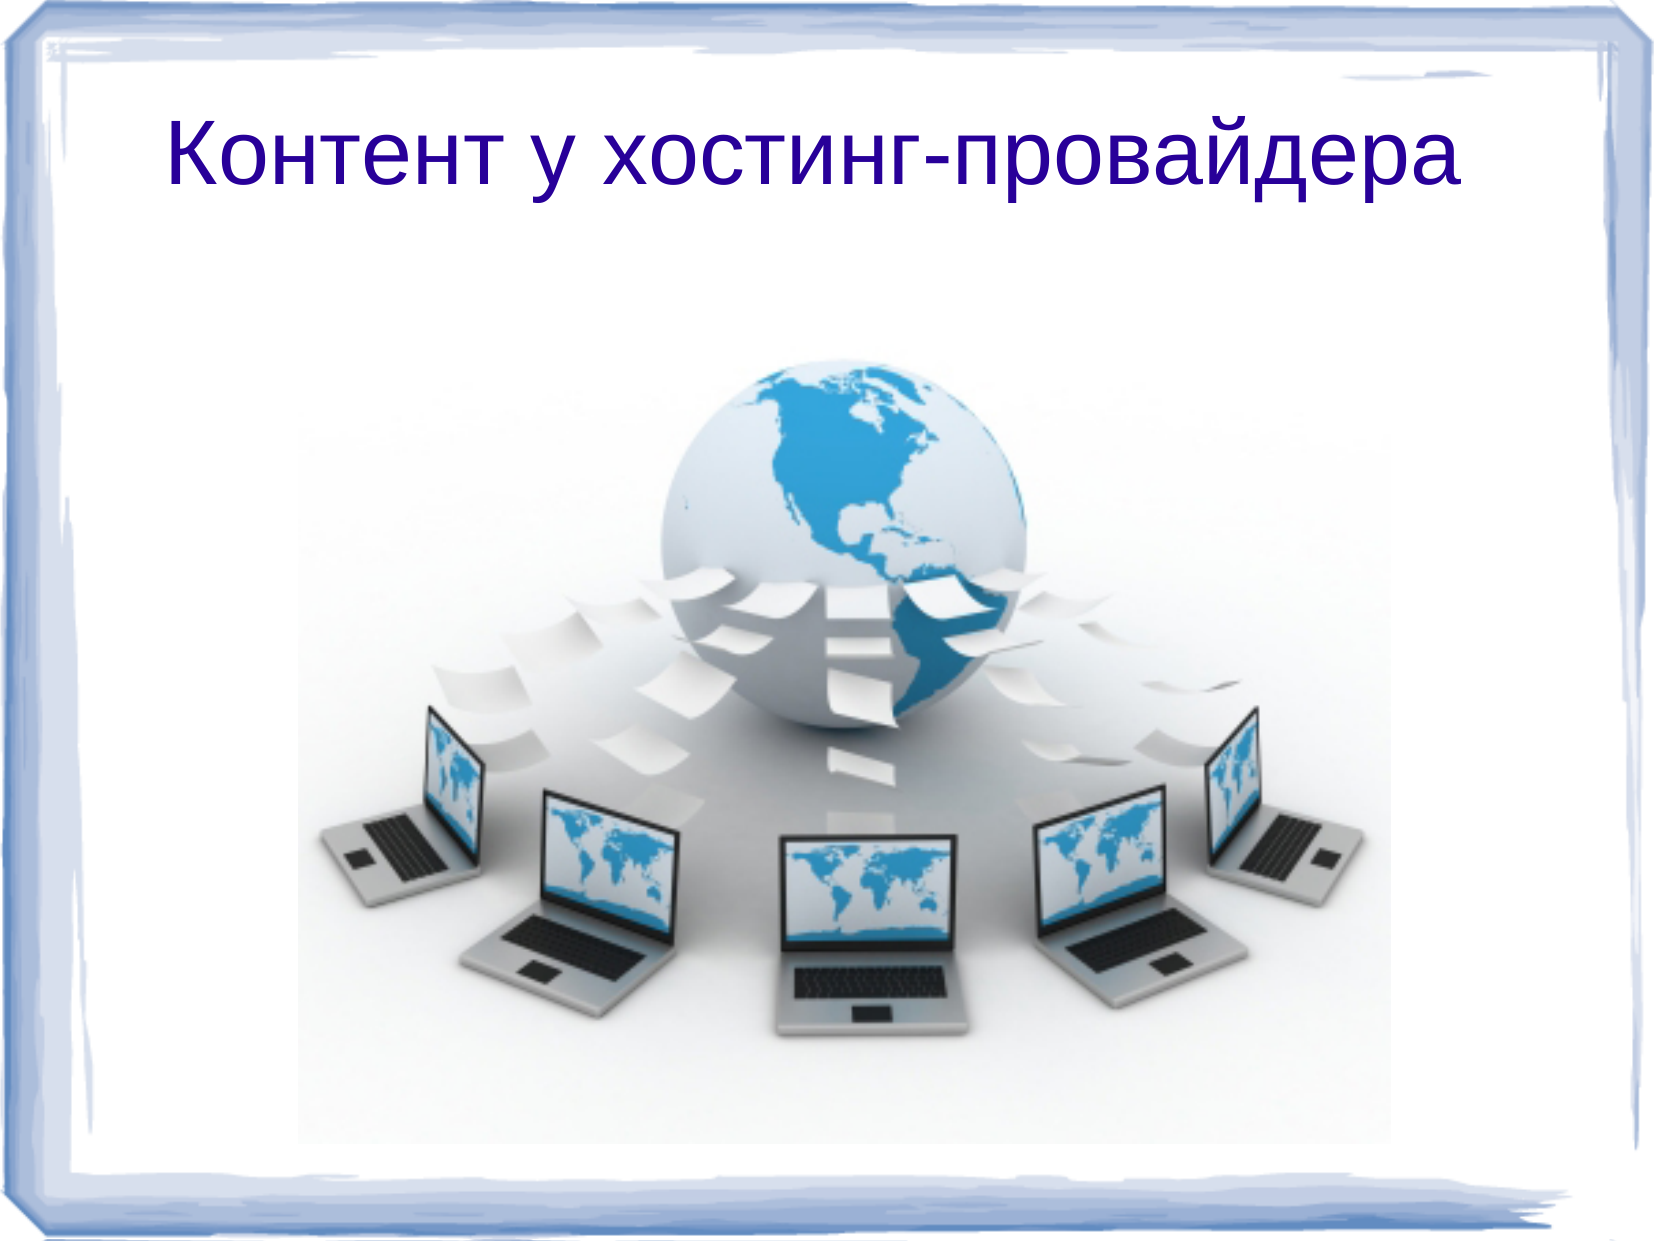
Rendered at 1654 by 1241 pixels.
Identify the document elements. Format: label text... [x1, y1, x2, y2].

picture [0, 0, 1654, 1241]
title Контент у хостинг-провайдера [82, 49, 1571, 257]
